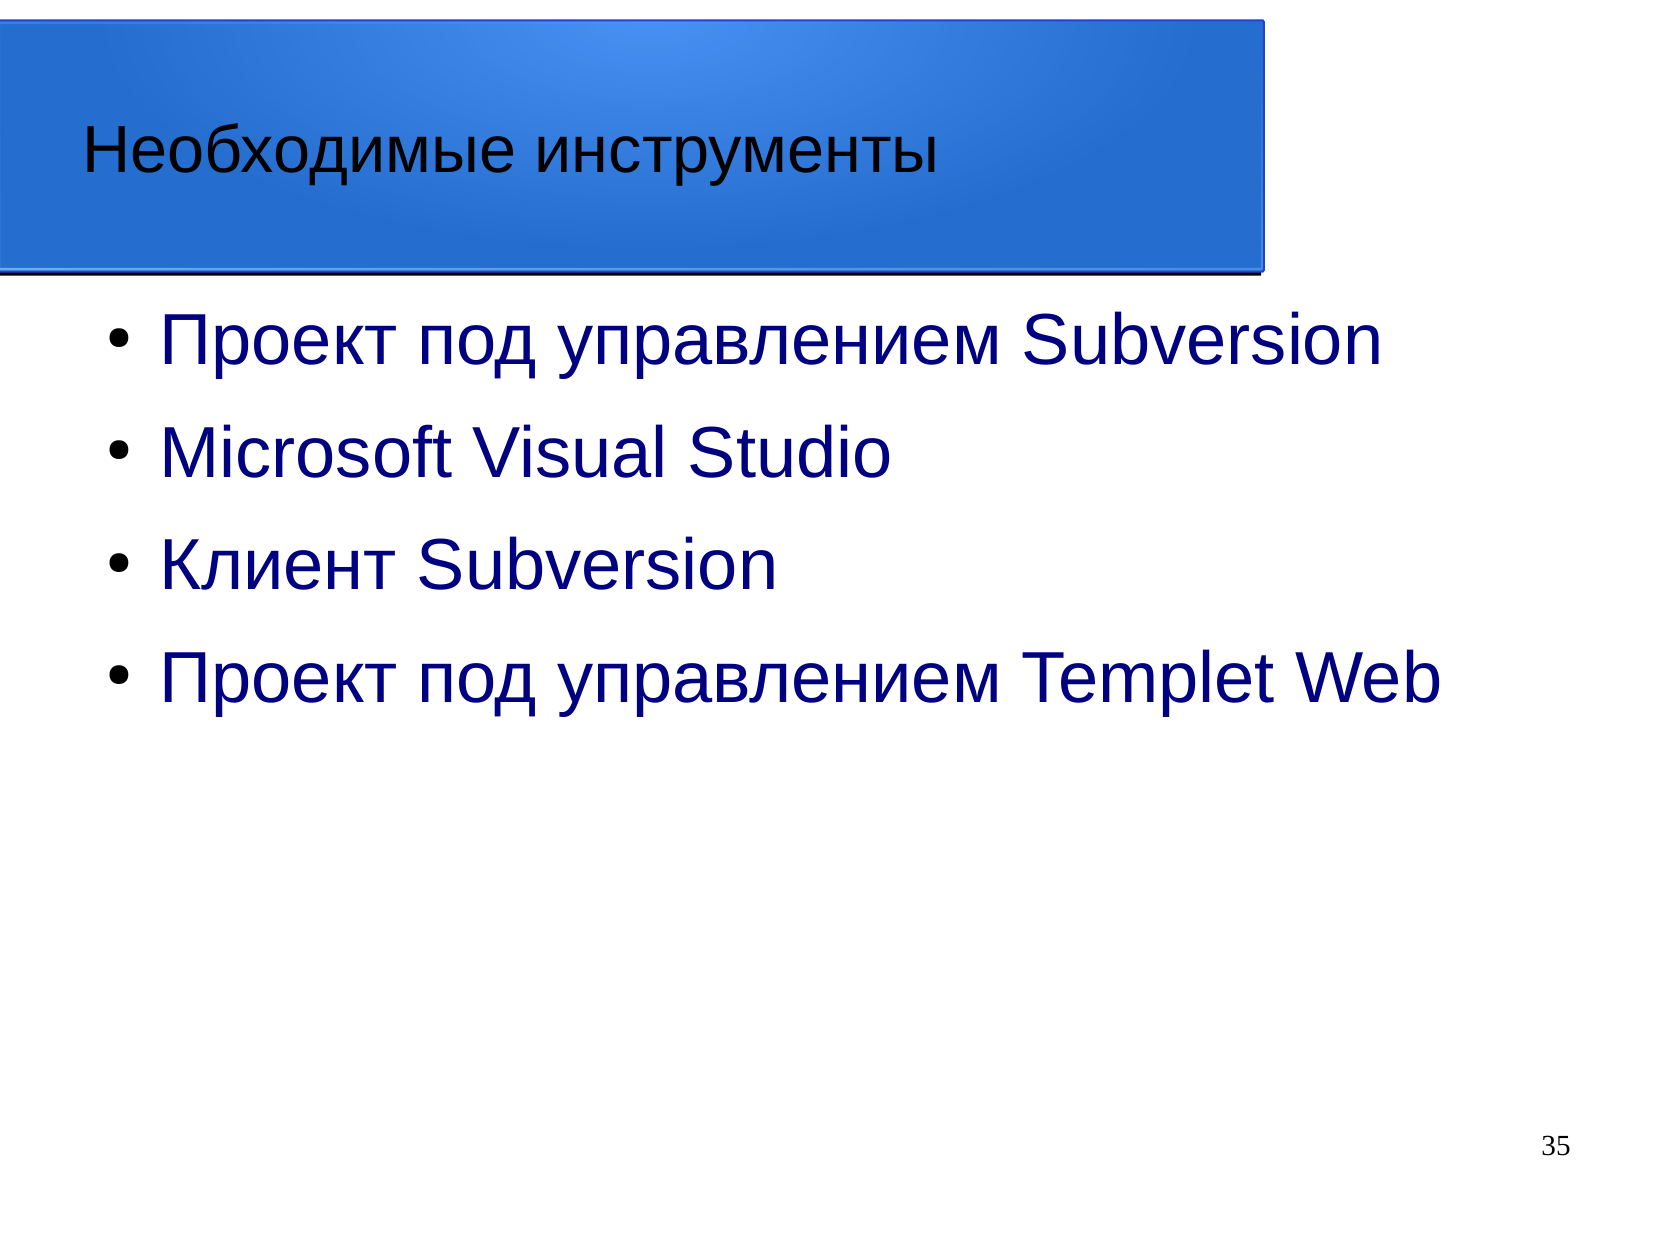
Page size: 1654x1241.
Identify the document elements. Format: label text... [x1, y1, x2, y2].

list Проект под управлением Subversion Microsoft Visual Studio Клиент Subversion Проект под управлением Templet Web [88, 299, 1577, 1019]
title Необходимые инструменты [82, 47, 1235, 252]
